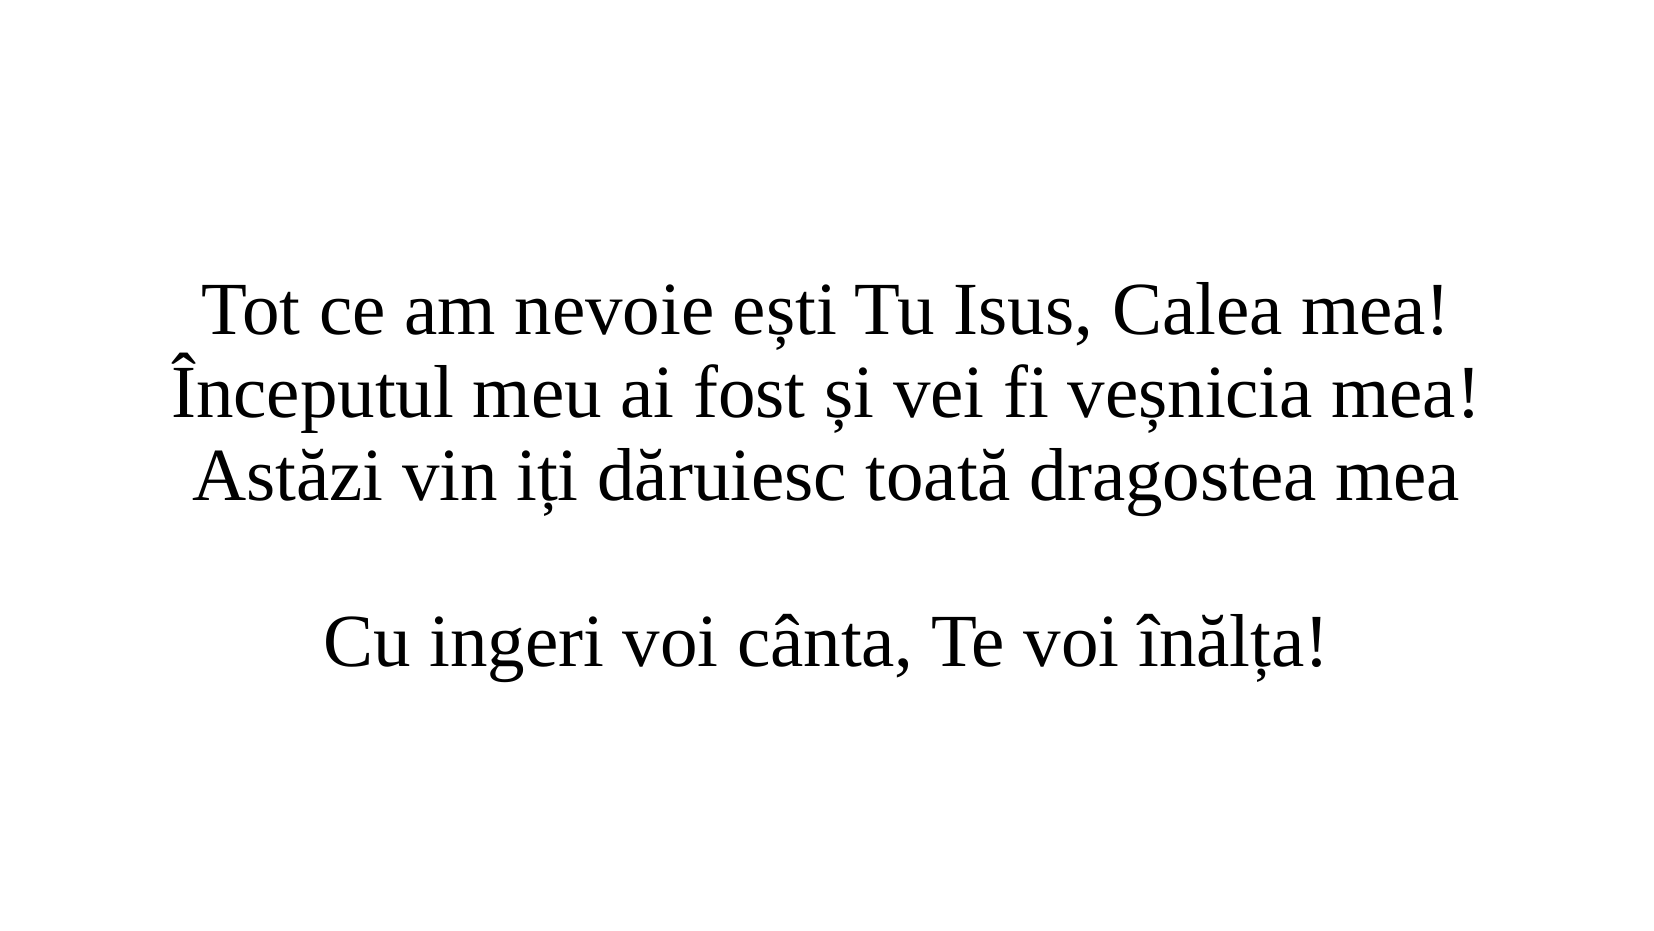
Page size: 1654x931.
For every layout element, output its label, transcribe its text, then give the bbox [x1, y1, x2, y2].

subtitle Tot ce am nevoie ești Tu Isus, Calea mea! Începutul meu ai fost și vei fi veșnicia mea! Astăzi vin iți dăruiesc toată dragostea mea Cu ingeri voi cânta, Te voi înălța! [165, 140, 1489, 811]
